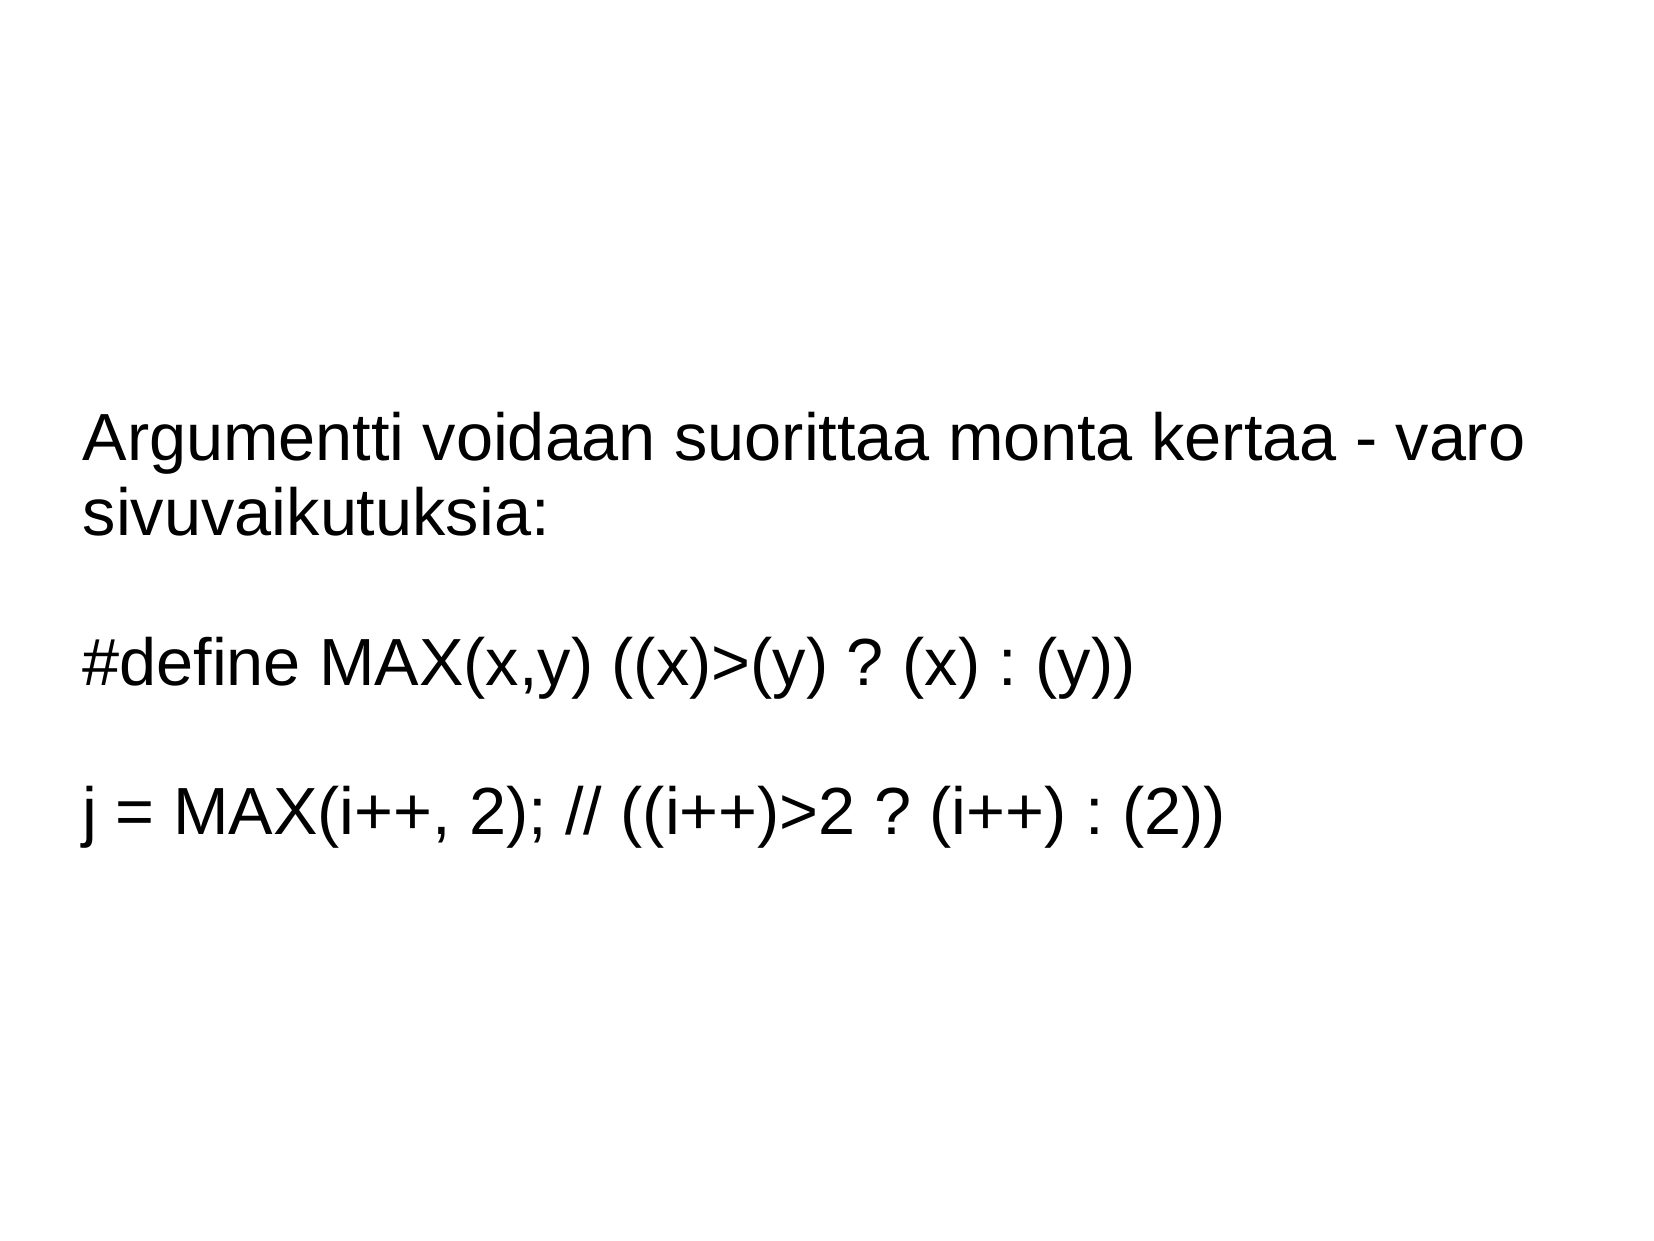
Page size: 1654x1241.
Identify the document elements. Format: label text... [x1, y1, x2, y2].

text_box Argumentti voidaan suorittaa monta kertaa - varo sivuvaikutuksia: #define MAX(x,y) ((x)>(y) ? (x) : (y)) j = MAX(i++, 2); // ((i++)>2 ? (i++) : (2)) [82, 297, 1571, 1102]
